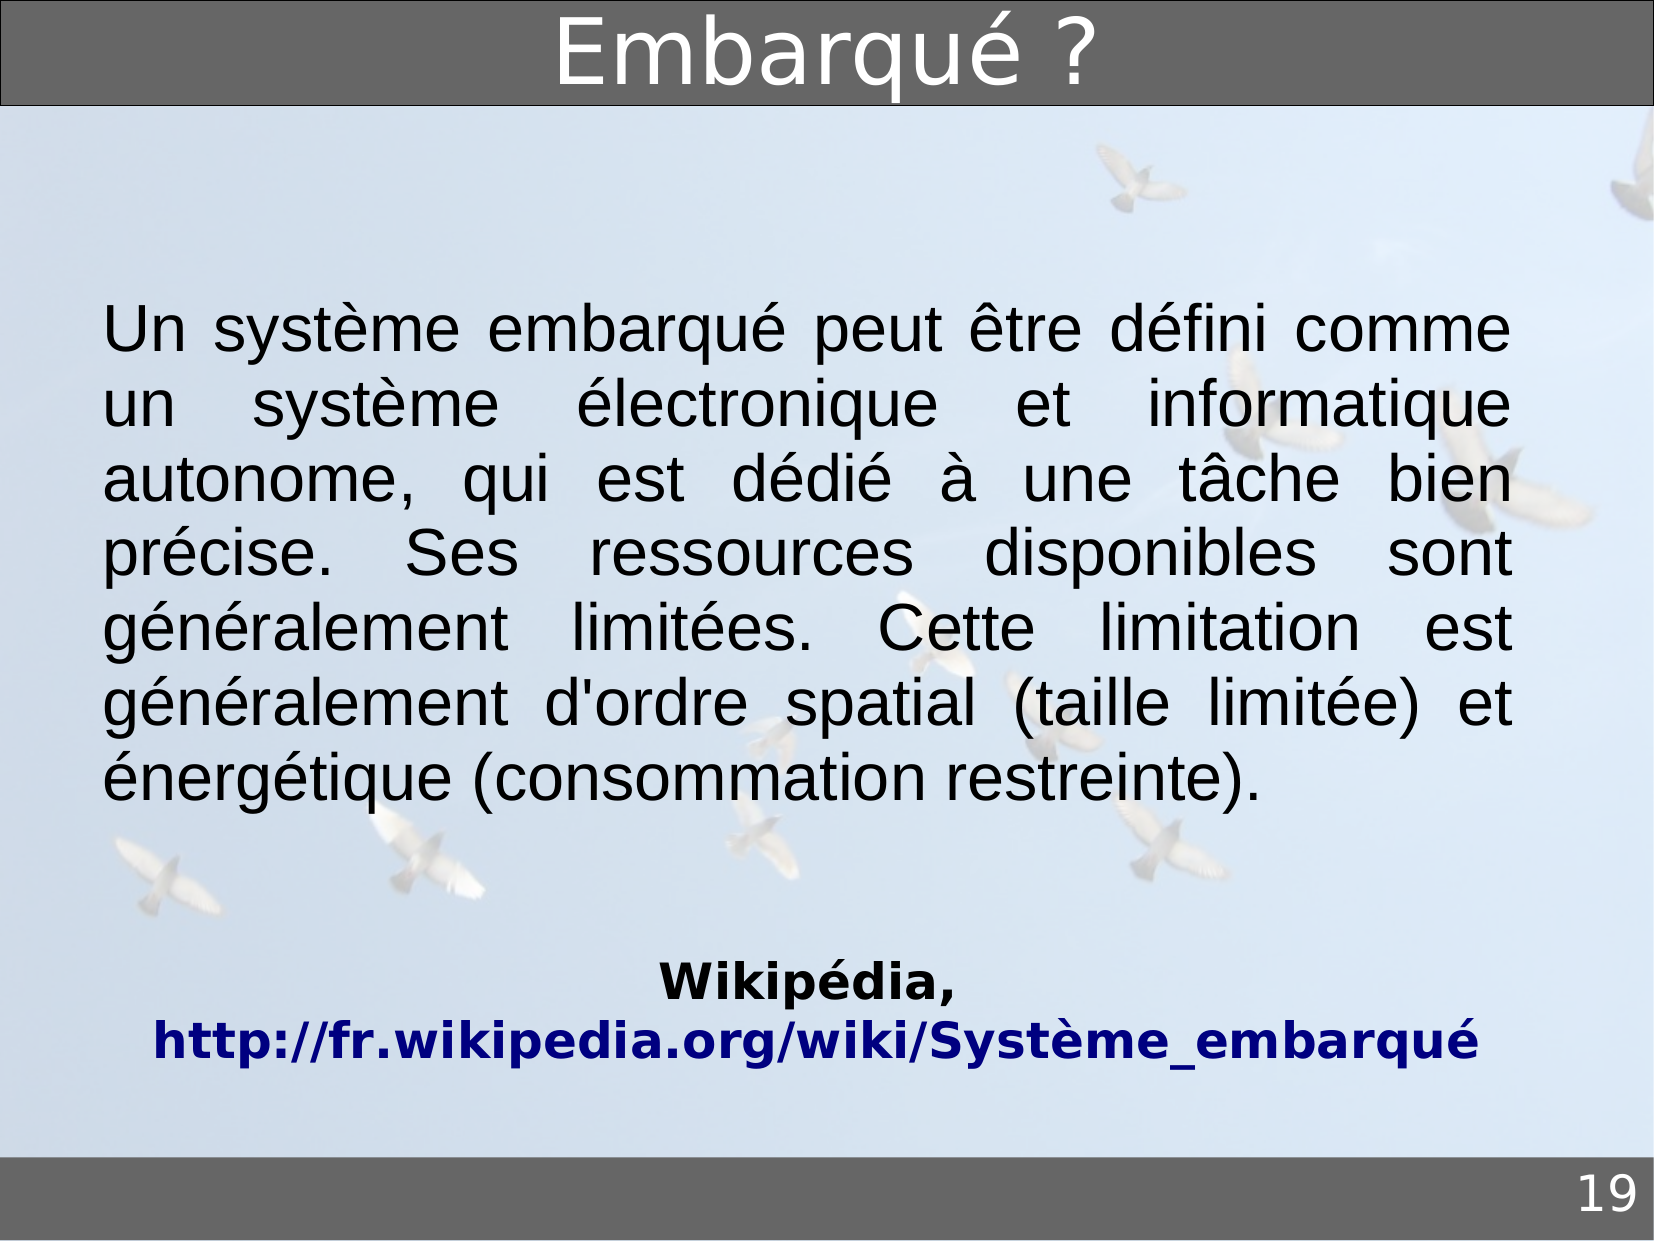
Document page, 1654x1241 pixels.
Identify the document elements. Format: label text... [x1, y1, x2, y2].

text_box Wikipédia, http://fr.wikipedia.org/wiki/Système_embarqué [95, 945, 1539, 1078]
subtitle Un système embarqué peut être défini comme un système électronique et informatique autonome, qui est dédié à une tâche bien précise. Ses ressources disponibles sont généralement limitées. Cette limitation est généralement d'ordre spatial (taille limitée) et énergétique (consommation restreinte). [101, 212, 1514, 893]
title Embarqué ? [0, 0, 1654, 107]
